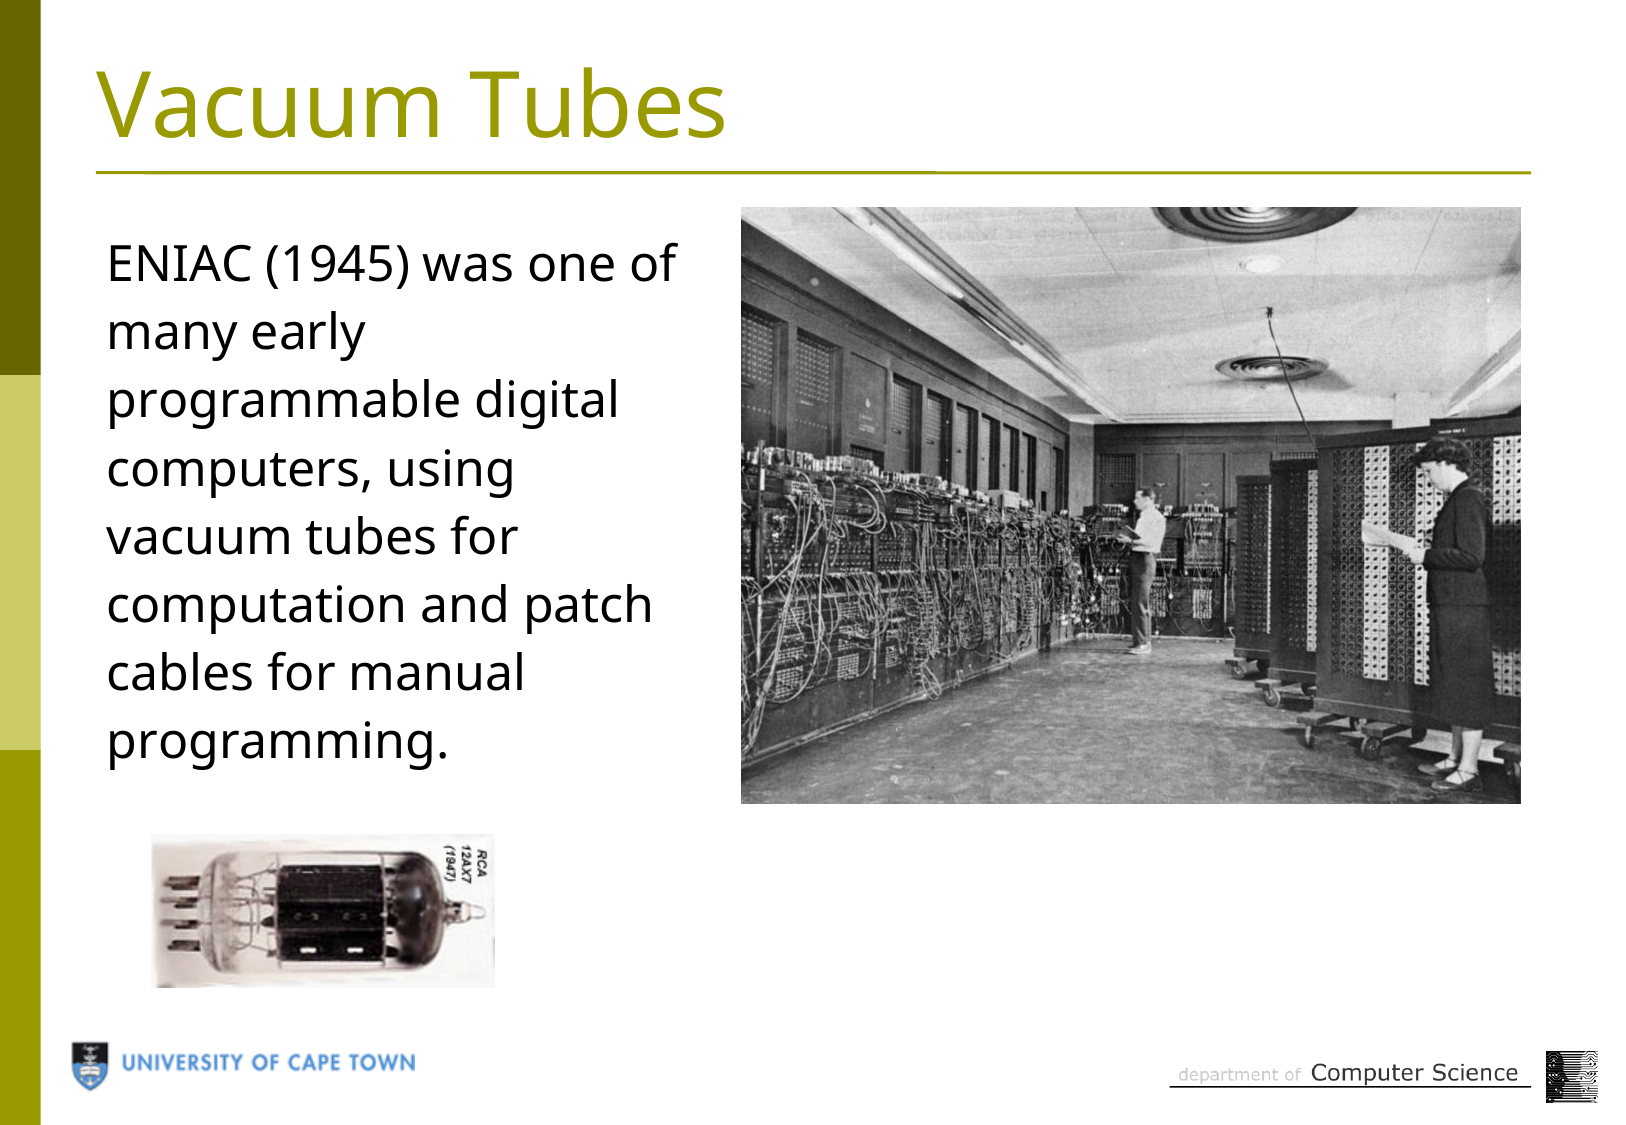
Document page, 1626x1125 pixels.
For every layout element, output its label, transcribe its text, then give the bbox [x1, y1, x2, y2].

title Vacuum Tubes [81, 45, 1544, 173]
picture [61, 1024, 415, 1103]
picture [1169, 1043, 1532, 1091]
picture [741, 207, 1521, 804]
list ENIAC (1945) was one of many early programmable digital computers, using vacuum tubes for computation and patch cables for manual programming. [91, 219, 707, 728]
picture [1546, 1051, 1598, 1103]
picture [151, 834, 495, 988]
